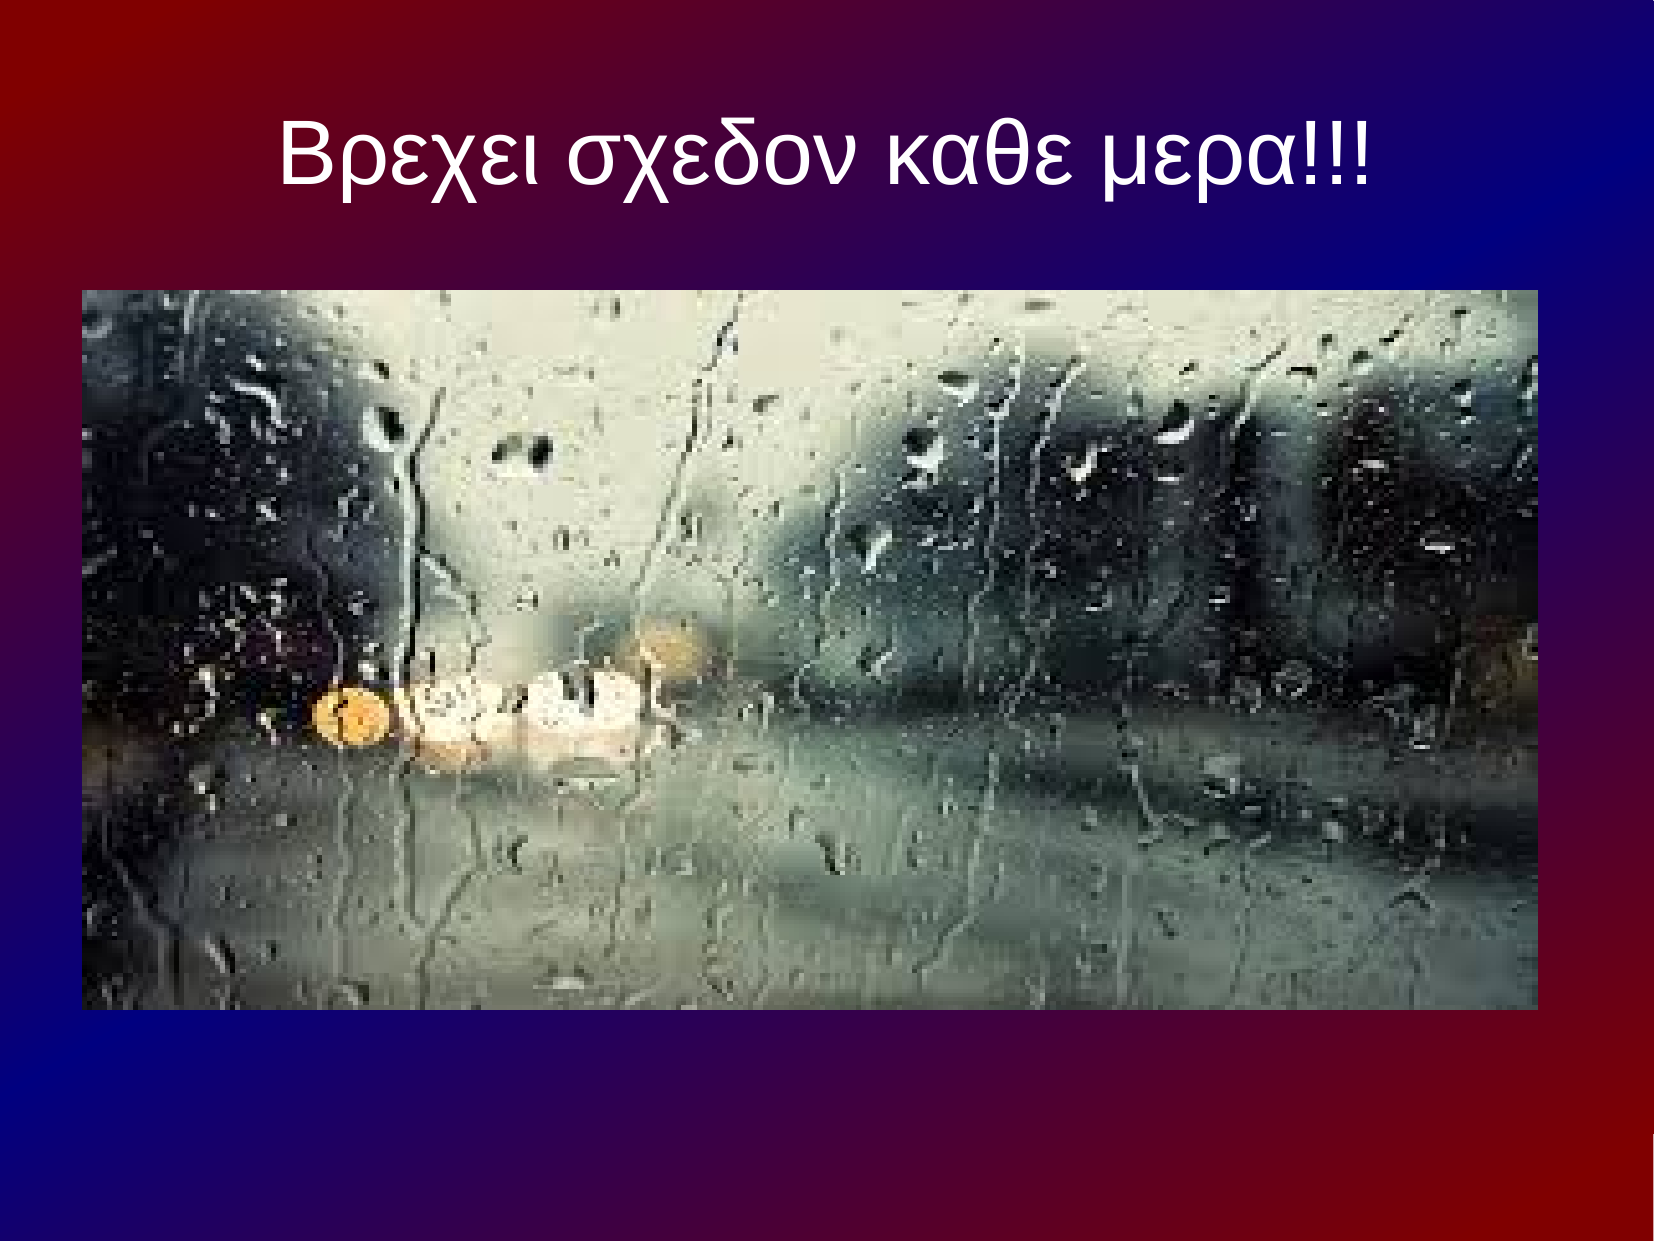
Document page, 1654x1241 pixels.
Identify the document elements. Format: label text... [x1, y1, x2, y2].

picture [82, 290, 1538, 1010]
title Βρεχει σχεδον καθε μερα!!! [82, 49, 1571, 257]
